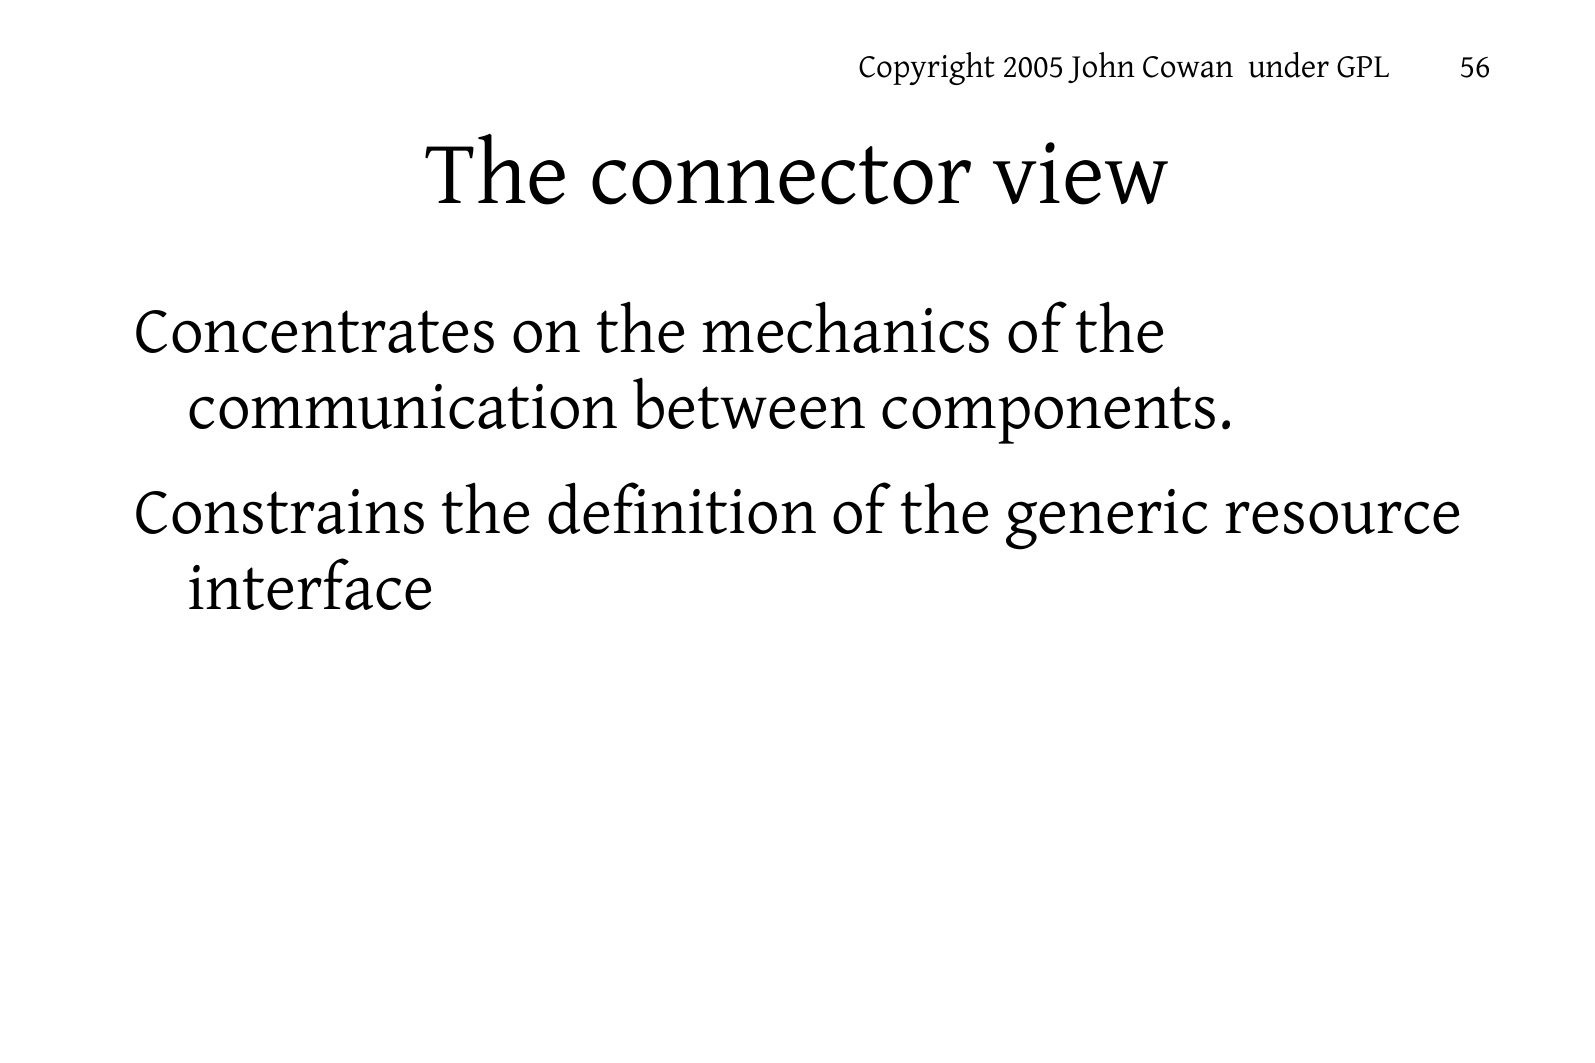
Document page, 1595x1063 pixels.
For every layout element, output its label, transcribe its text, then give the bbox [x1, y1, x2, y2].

title The connector view [117, 88, 1479, 266]
list Concentrates on the mechanics of the communication between components. Constrains the definition of the generic resource interface [117, 295, 1479, 966]
